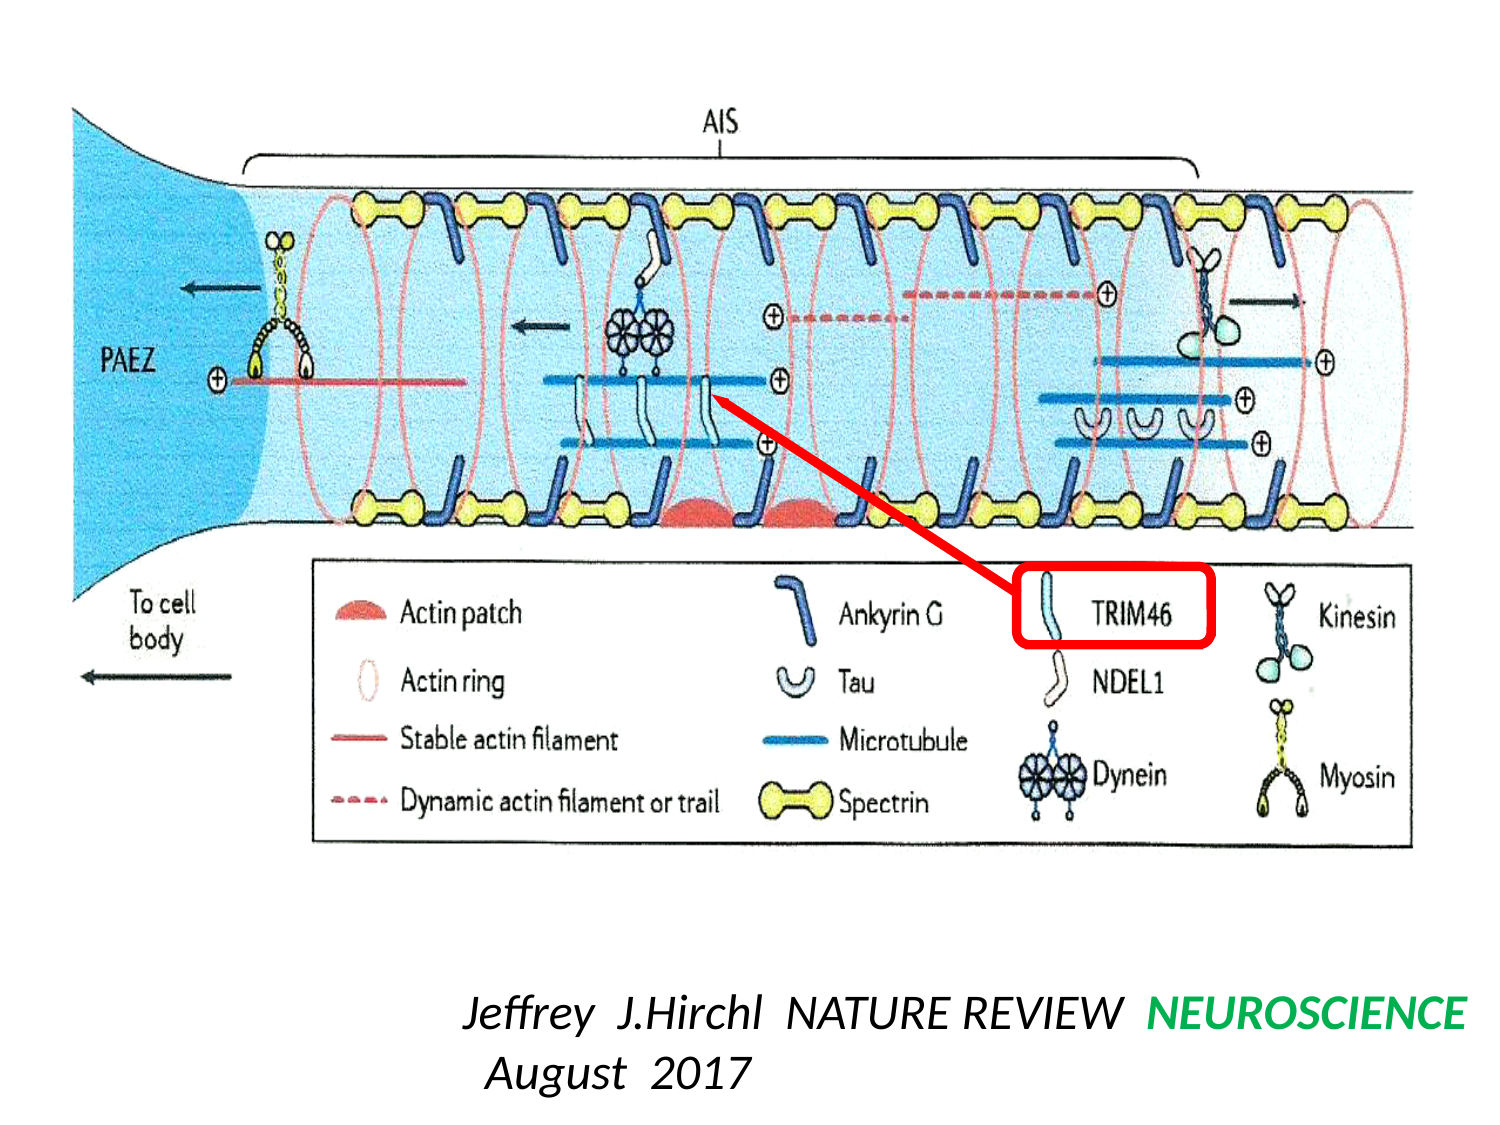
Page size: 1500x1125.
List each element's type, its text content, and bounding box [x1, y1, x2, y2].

text_box Jeffrey J.Hirchl NATURE REVIEW NEUROSCIENCE August 2017 [447, 971, 1490, 1108]
picture [29, 85, 1471, 907]
